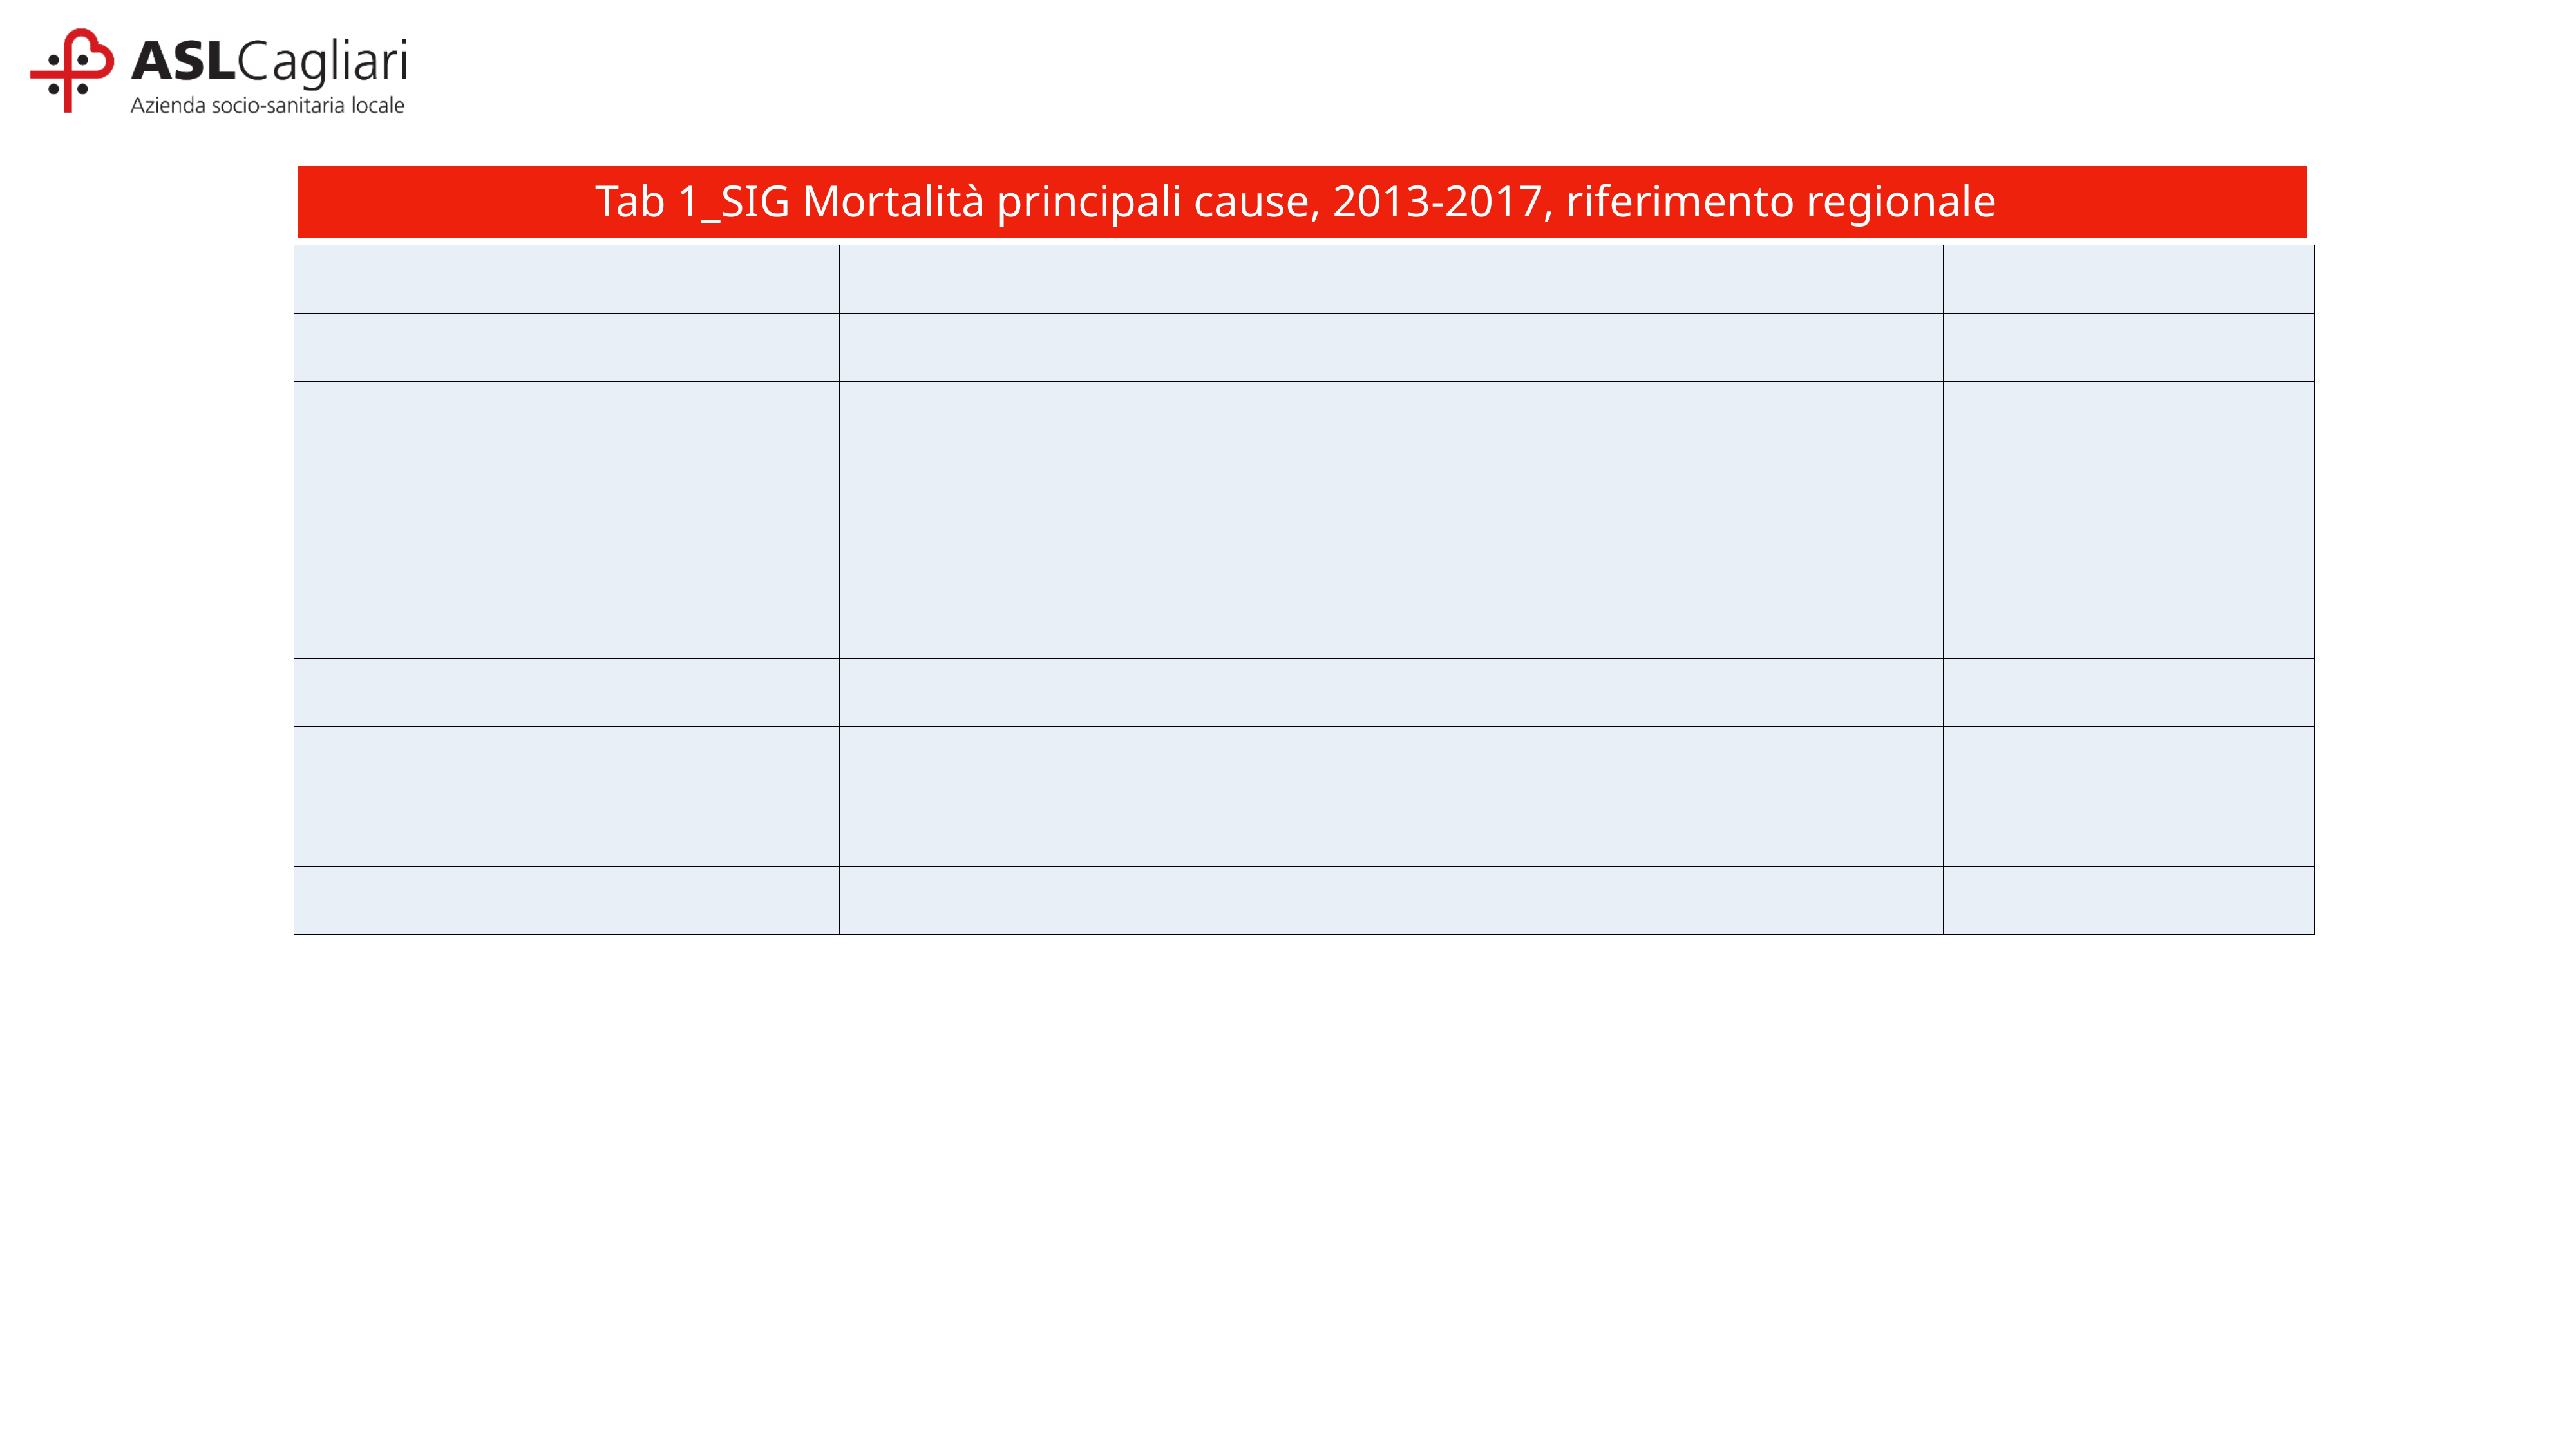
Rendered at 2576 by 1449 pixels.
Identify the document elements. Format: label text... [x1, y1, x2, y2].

table_cell [1944, 727, 2314, 866]
picture [29, 25, 406, 120]
table_cell [840, 450, 1206, 518]
table_cell [1206, 659, 1573, 726]
table_cell [1944, 382, 2314, 450]
table_cell [1573, 450, 1943, 518]
table_cell [294, 382, 839, 450]
table_cell [1573, 867, 1943, 934]
table_cell [840, 314, 1206, 381]
table_cell [840, 867, 1206, 934]
table_header [840, 245, 1206, 313]
table_cell [1944, 867, 2314, 934]
table_cell [1206, 382, 1573, 450]
table_cell [1573, 659, 1943, 726]
table_cell [1573, 382, 1943, 450]
table_cell [1573, 518, 1943, 658]
table_cell [294, 867, 839, 934]
table_header [294, 245, 839, 313]
table_cell [840, 727, 1206, 866]
text_box Tab 1_SIG Mortalità principali cause, 2013-2017, riferimento regionale [298, 166, 2307, 238]
table_cell [1206, 314, 1573, 381]
table_cell [294, 659, 839, 726]
table_cell [1944, 518, 2314, 658]
table_cell [840, 659, 1206, 726]
table_cell [294, 314, 839, 381]
table_cell [1573, 314, 1943, 381]
table_cell [1944, 314, 2314, 381]
table_cell [840, 382, 1206, 450]
table_cell [1573, 727, 1943, 866]
table_cell [294, 518, 839, 658]
table_cell [1206, 518, 1573, 658]
table_cell [1944, 450, 2314, 518]
table_cell [1206, 867, 1573, 934]
table_header [1944, 245, 2314, 313]
table_cell [1206, 727, 1573, 866]
table_cell [294, 450, 839, 518]
table_cell [294, 727, 839, 866]
table_header [1206, 245, 1573, 313]
table_cell [1206, 450, 1573, 518]
table_header [1573, 245, 1943, 313]
table_cell [1944, 659, 2314, 726]
table_cell [840, 518, 1206, 658]
